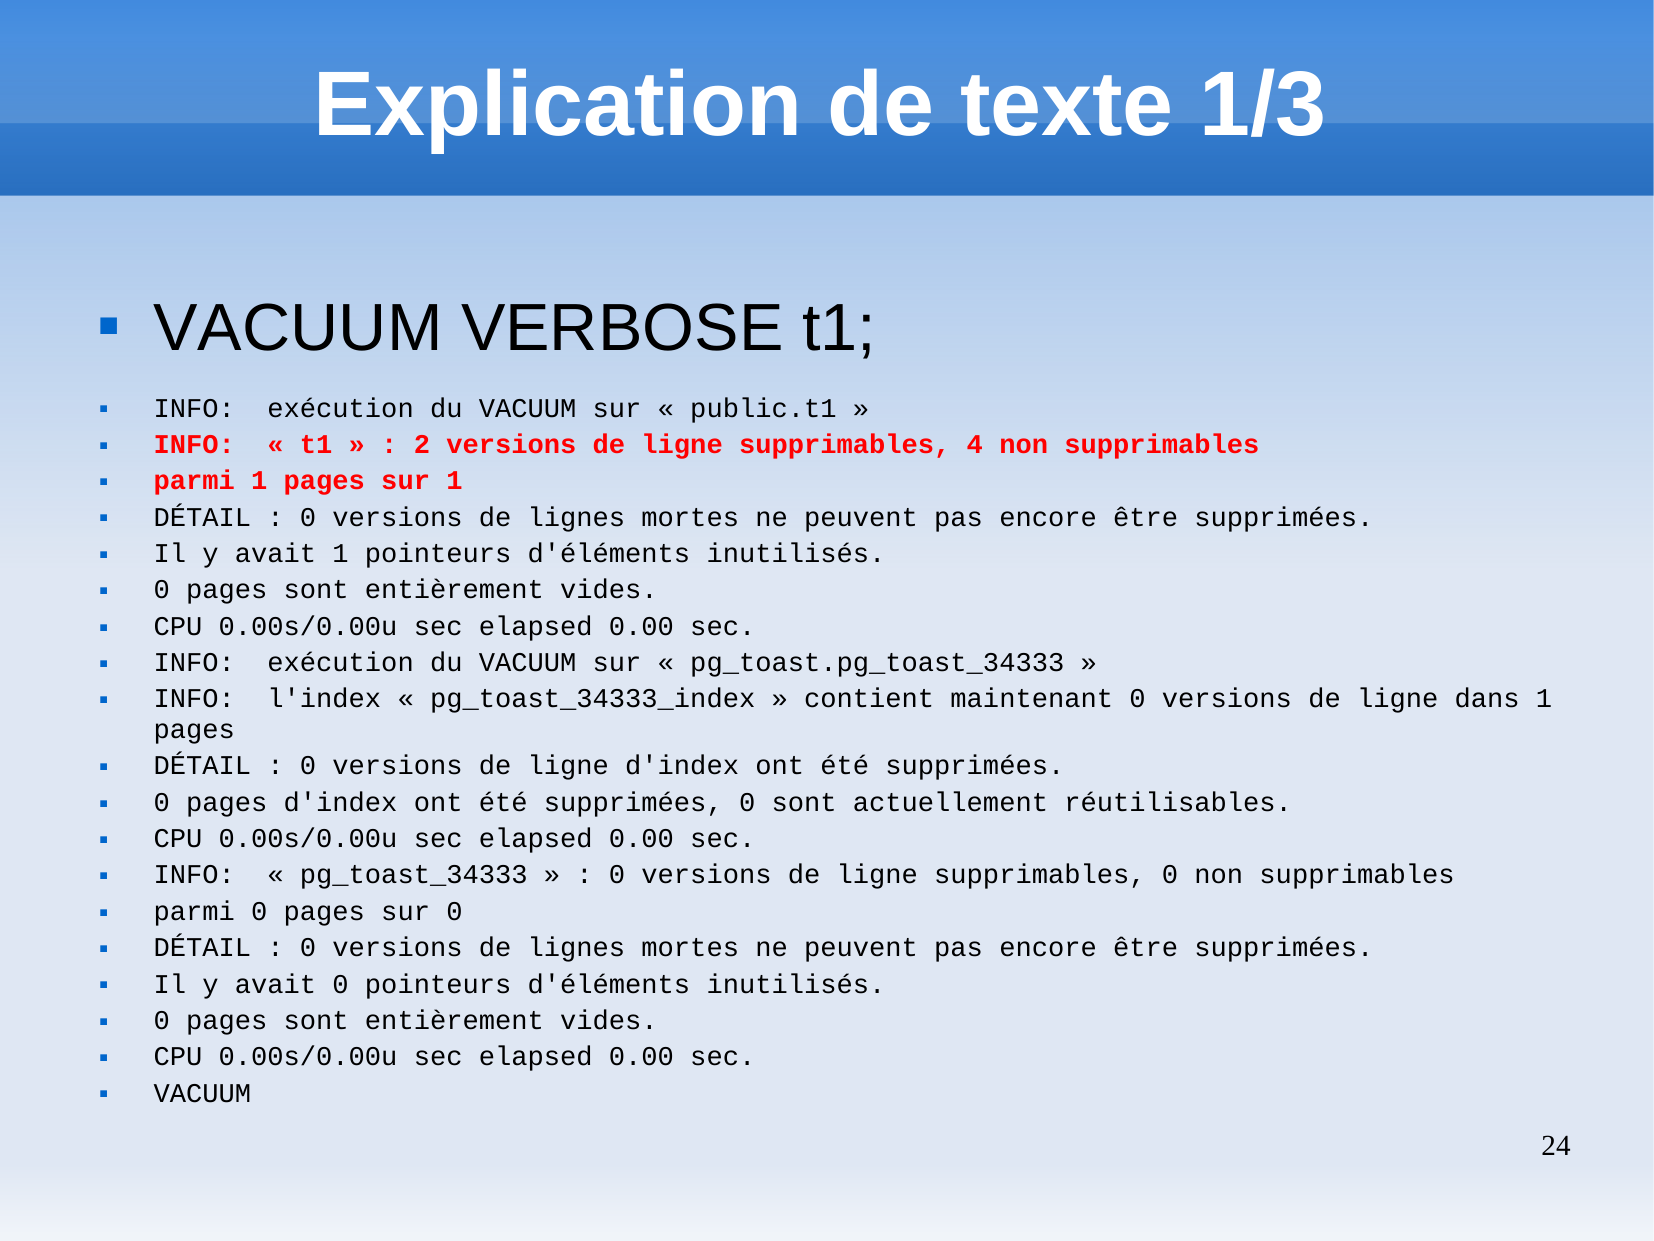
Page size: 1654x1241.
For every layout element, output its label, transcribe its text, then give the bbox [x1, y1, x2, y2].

list VACUUM VERBOSE t1; INFO: exécution du VACUUM sur « public.t1 » INFO: « t1 » : 2 versions de ligne supprimables, 4 non supprimables parmi 1 pages sur 1 DÉTAIL : 0 versions de lignes mortes ne peuvent pas encore être supprimées. Il y avait 1 pointeurs d'éléments inutilisés. 0 pages sont entièrement vides. CPU 0.00s/0.00u sec elapsed 0.00 sec. INFO: exécution du VACUUM sur « pg_toast.pg_toast_34333 » INFO: l'index « pg_toast_34333_index » contient maintenant 0 versions de ligne dans 1 pages DÉTAIL : 0 versions de ligne d'index ont été supprimées. 0 pages d'index ont été supprimées, 0 sont actuellement réutilisables. CPU 0.00s/0.00u sec elapsed 0.00 sec. INFO: « pg_toast_34333 » : 0 versions de ligne supprimables, 0 non supprimables parmi 0 pages sur 0 DÉTAIL : 0 versions de lignes mortes ne peuvent pas encore être supprimées. Il y avait 0 pointeurs d'éléments inutilisés. 0 pages sont entièrement vides. CPU 0.00s/0.00u sec elapsed 0.00 sec. VACUUM [82, 290, 1571, 1111]
title Explication de texte 1/3 [76, 7, 1565, 200]
picture [0, 0, 1654, 1241]
